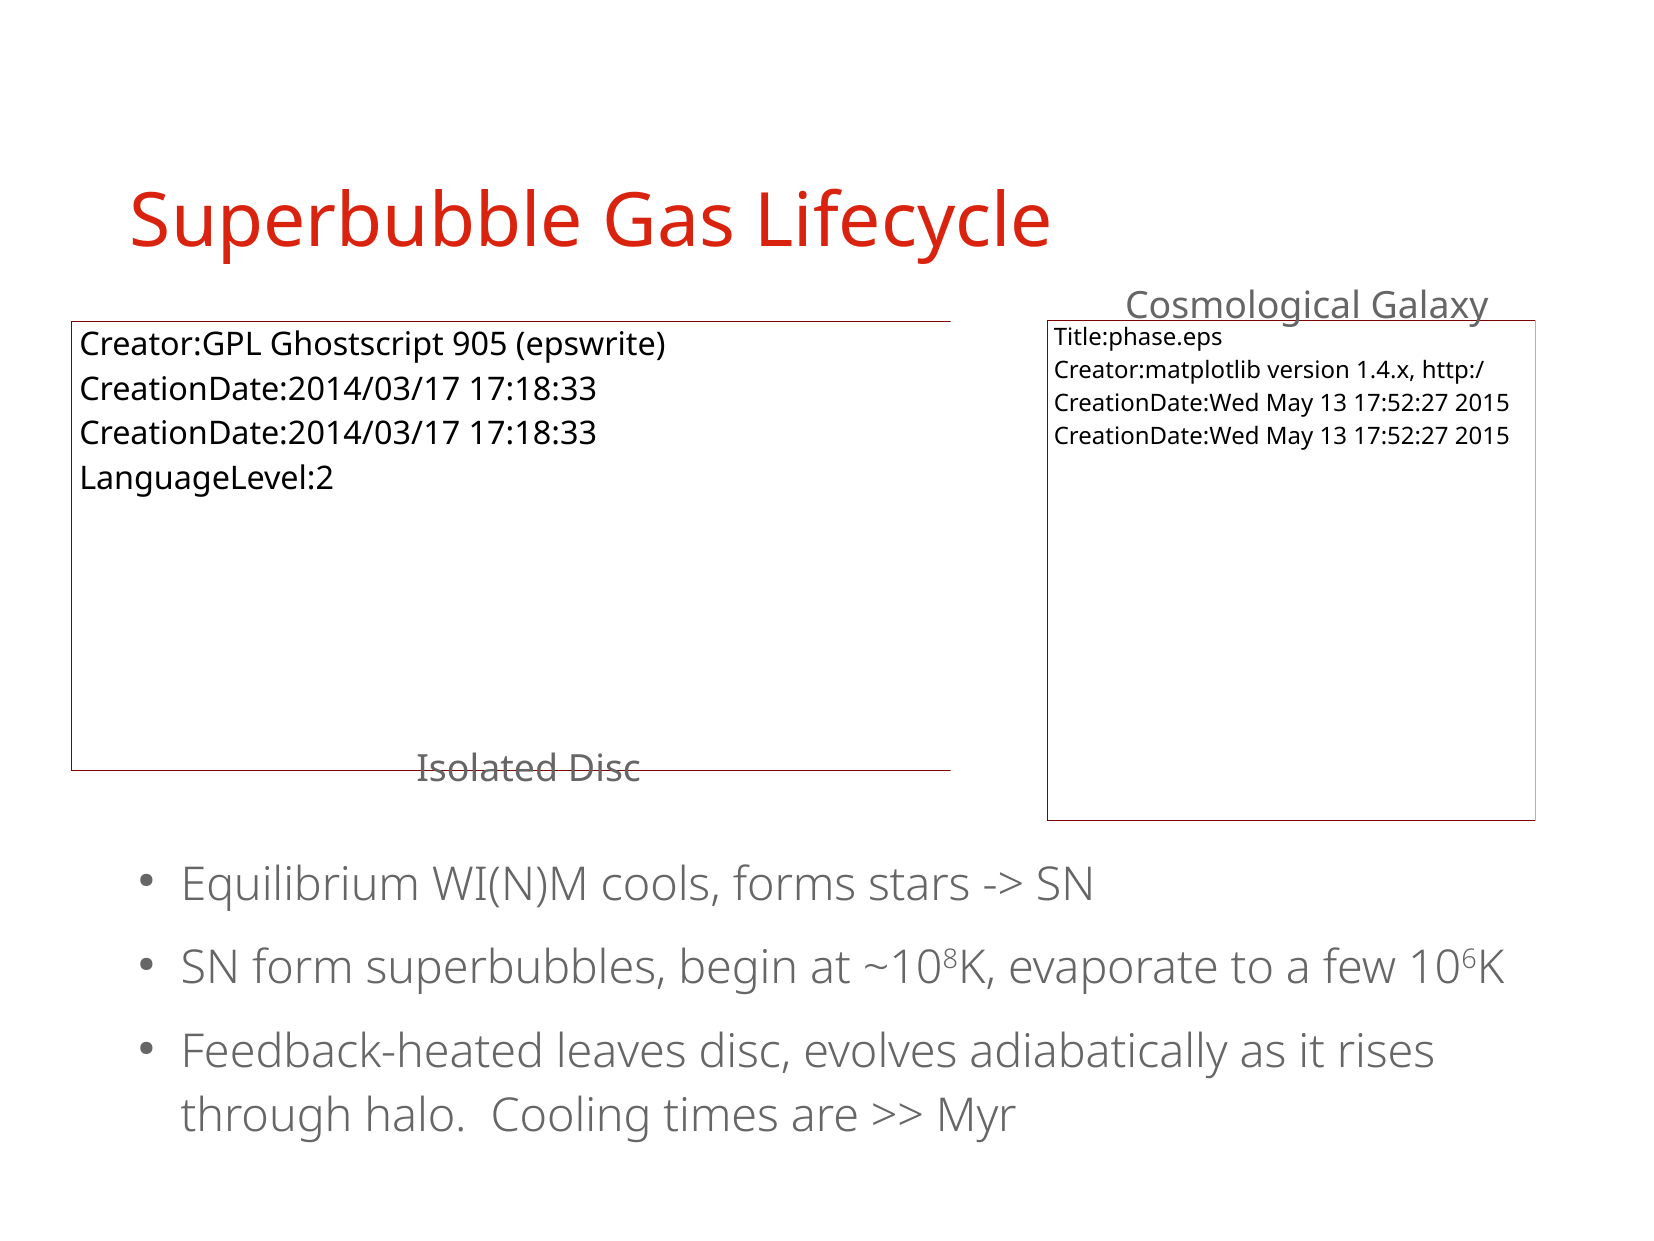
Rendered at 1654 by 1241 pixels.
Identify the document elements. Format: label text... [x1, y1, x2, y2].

picture [1045, 318, 1536, 821]
picture [68, 318, 951, 771]
list Equilibrium WI(N)M cools, forms stars -> SN SN form superbubbles, begin at ~108K, evaporate to a few 106K Feedback-heated leaves disc, evolves adiabatically as it rises through halo. Cooling times are >> Myr [124, 850, 1512, 1192]
text_box Cosmological Galaxy [1110, 271, 1489, 329]
text_box Isolated Disc [401, 734, 647, 792]
title Superbubble Gas Lifecycle [129, 153, 1518, 281]
